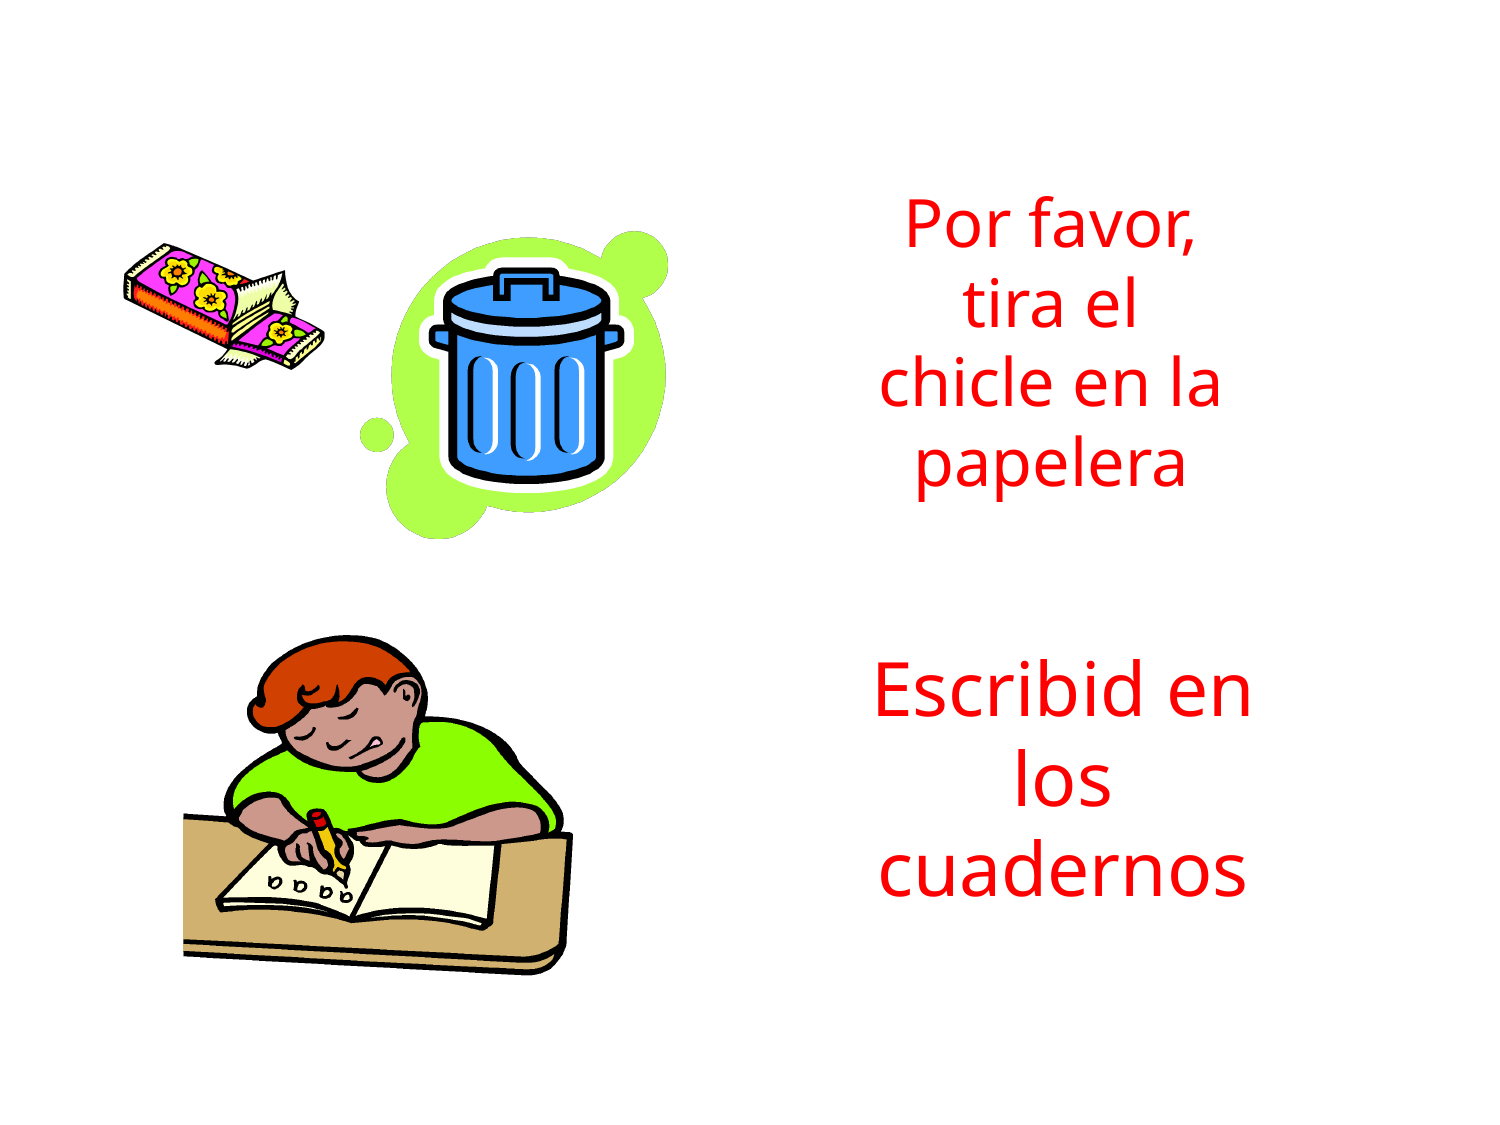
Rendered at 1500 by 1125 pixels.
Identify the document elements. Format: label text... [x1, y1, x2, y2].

text_box Escribid en los cuadernos [820, 633, 1306, 919]
text_box Por favor, tira el chicle en la papelera [856, 172, 1247, 508]
picture [183, 633, 573, 976]
picture [360, 231, 668, 539]
picture [123, 243, 325, 370]
